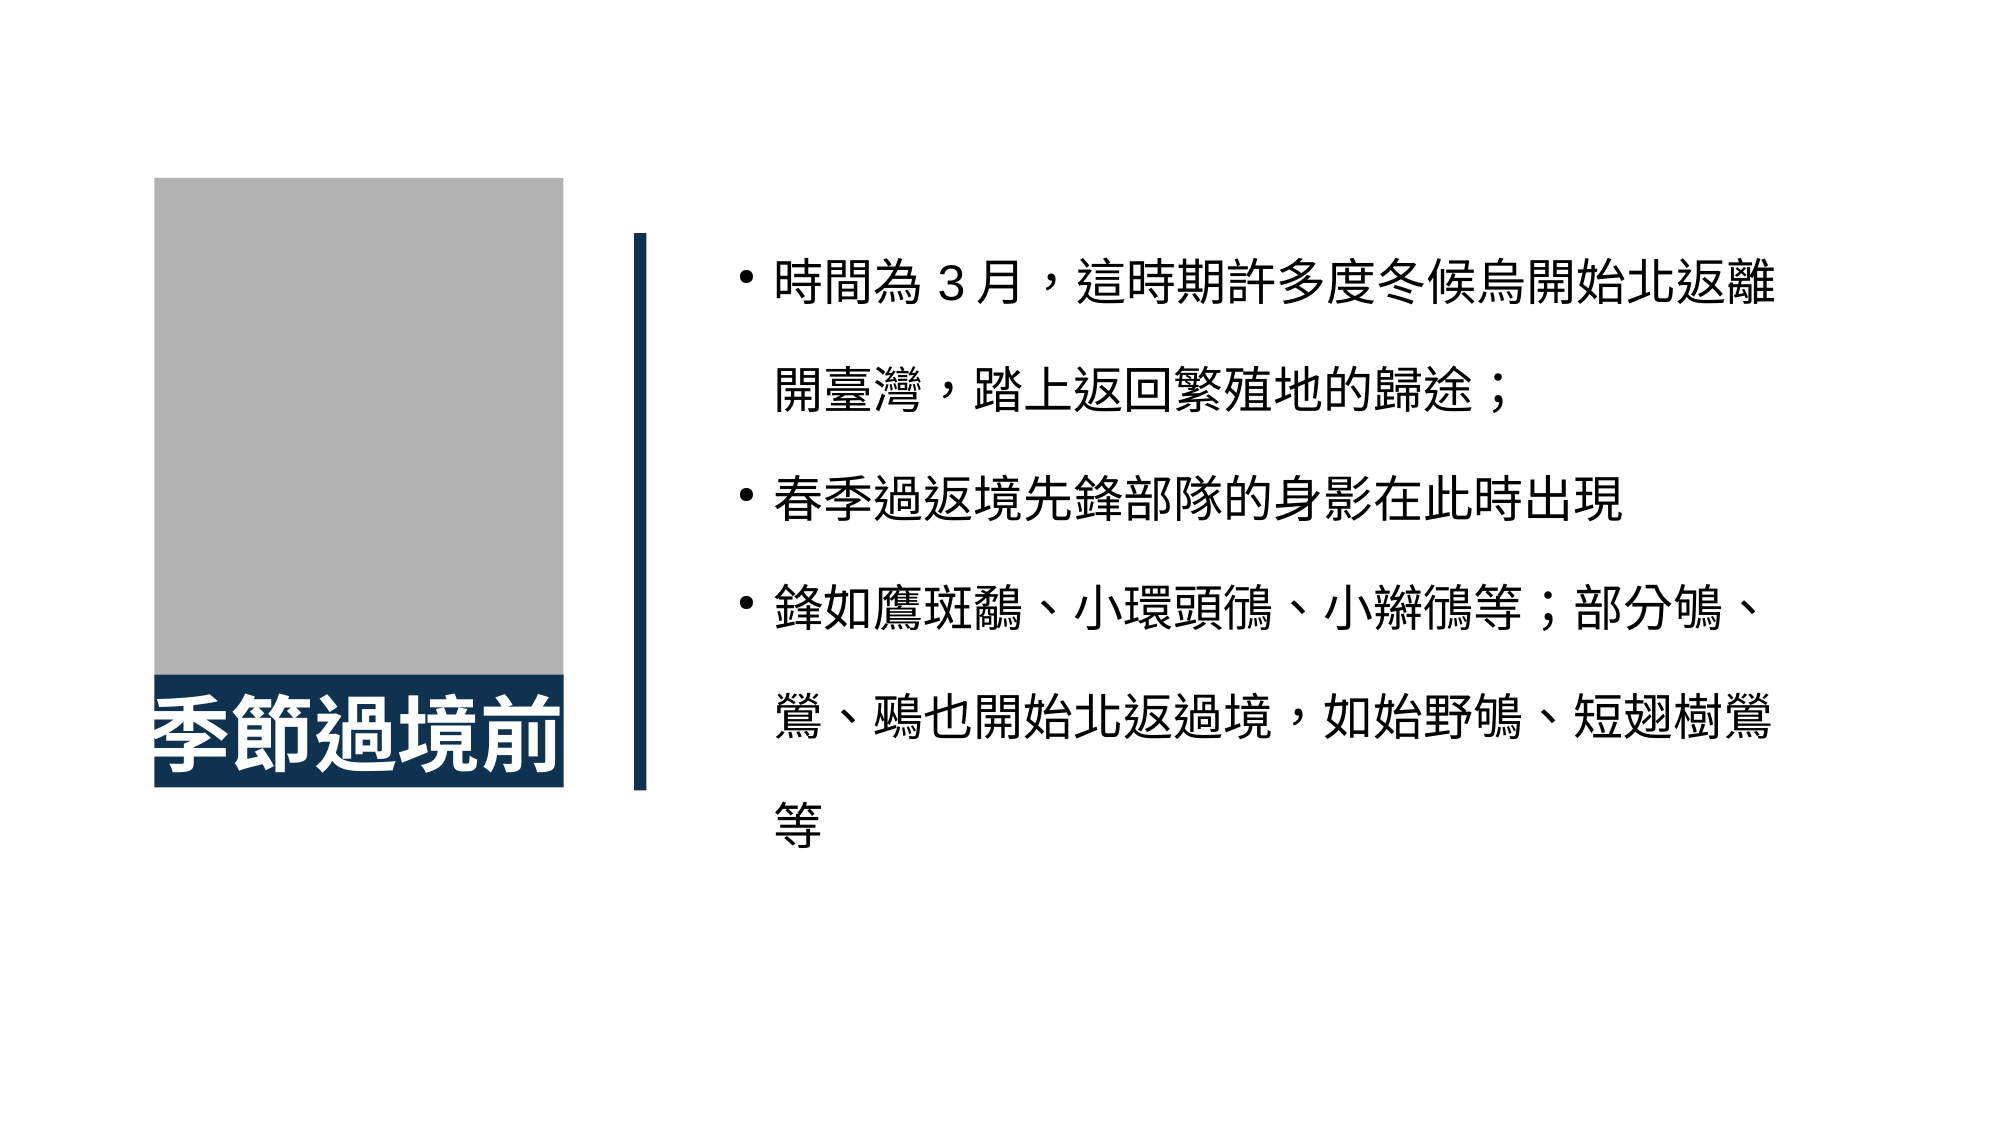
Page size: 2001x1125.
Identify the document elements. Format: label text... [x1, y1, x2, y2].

text_box [634, 233, 647, 791]
text_box 季節過境前 [132, 674, 579, 790]
text_box 時間為3月，這時期許多度冬候烏開始北返離開臺灣，踏上返回繁殖地的歸途； 春季過返境先鋒部隊的身影在此時出現 鋒如鷹斑鷸、小環頭鴴、小辮鴴等；部分鴝、鶯、鵐也開始北返過境，如始野鴝、短翅樹鶯等 [723, 198, 1806, 764]
text_box [154, 177, 564, 675]
